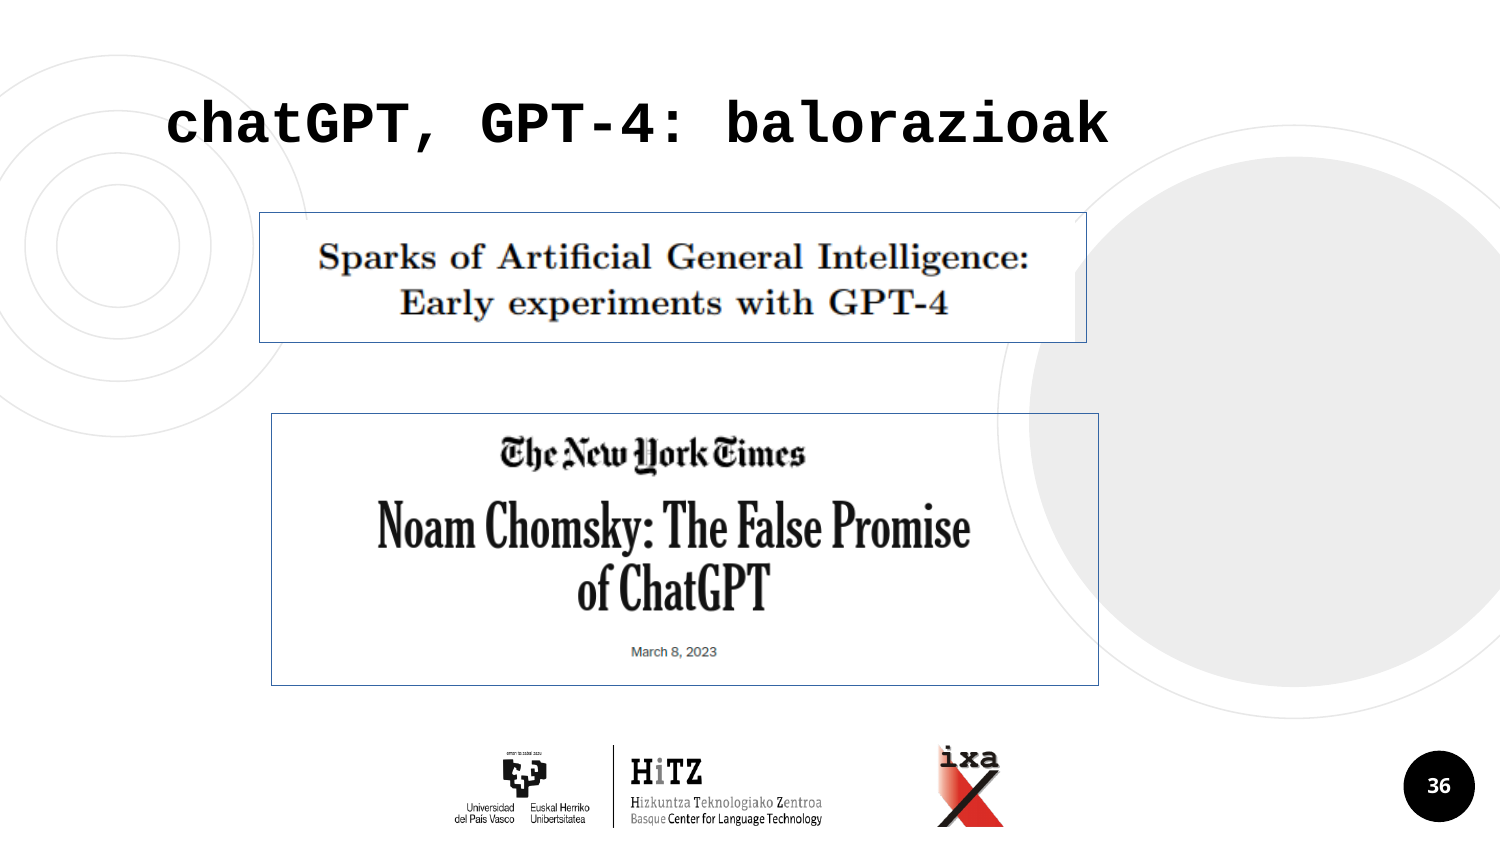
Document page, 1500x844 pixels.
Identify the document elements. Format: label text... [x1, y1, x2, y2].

picture [488, 425, 815, 483]
title chatGPT, GPT-4: balorazioak [165, 60, 1312, 193]
picture [450, 745, 827, 828]
picture [937, 744, 1004, 827]
text_box <zenbakia> [1403, 750, 1475, 823]
picture [369, 484, 981, 670]
picture [260, 220, 1075, 342]
